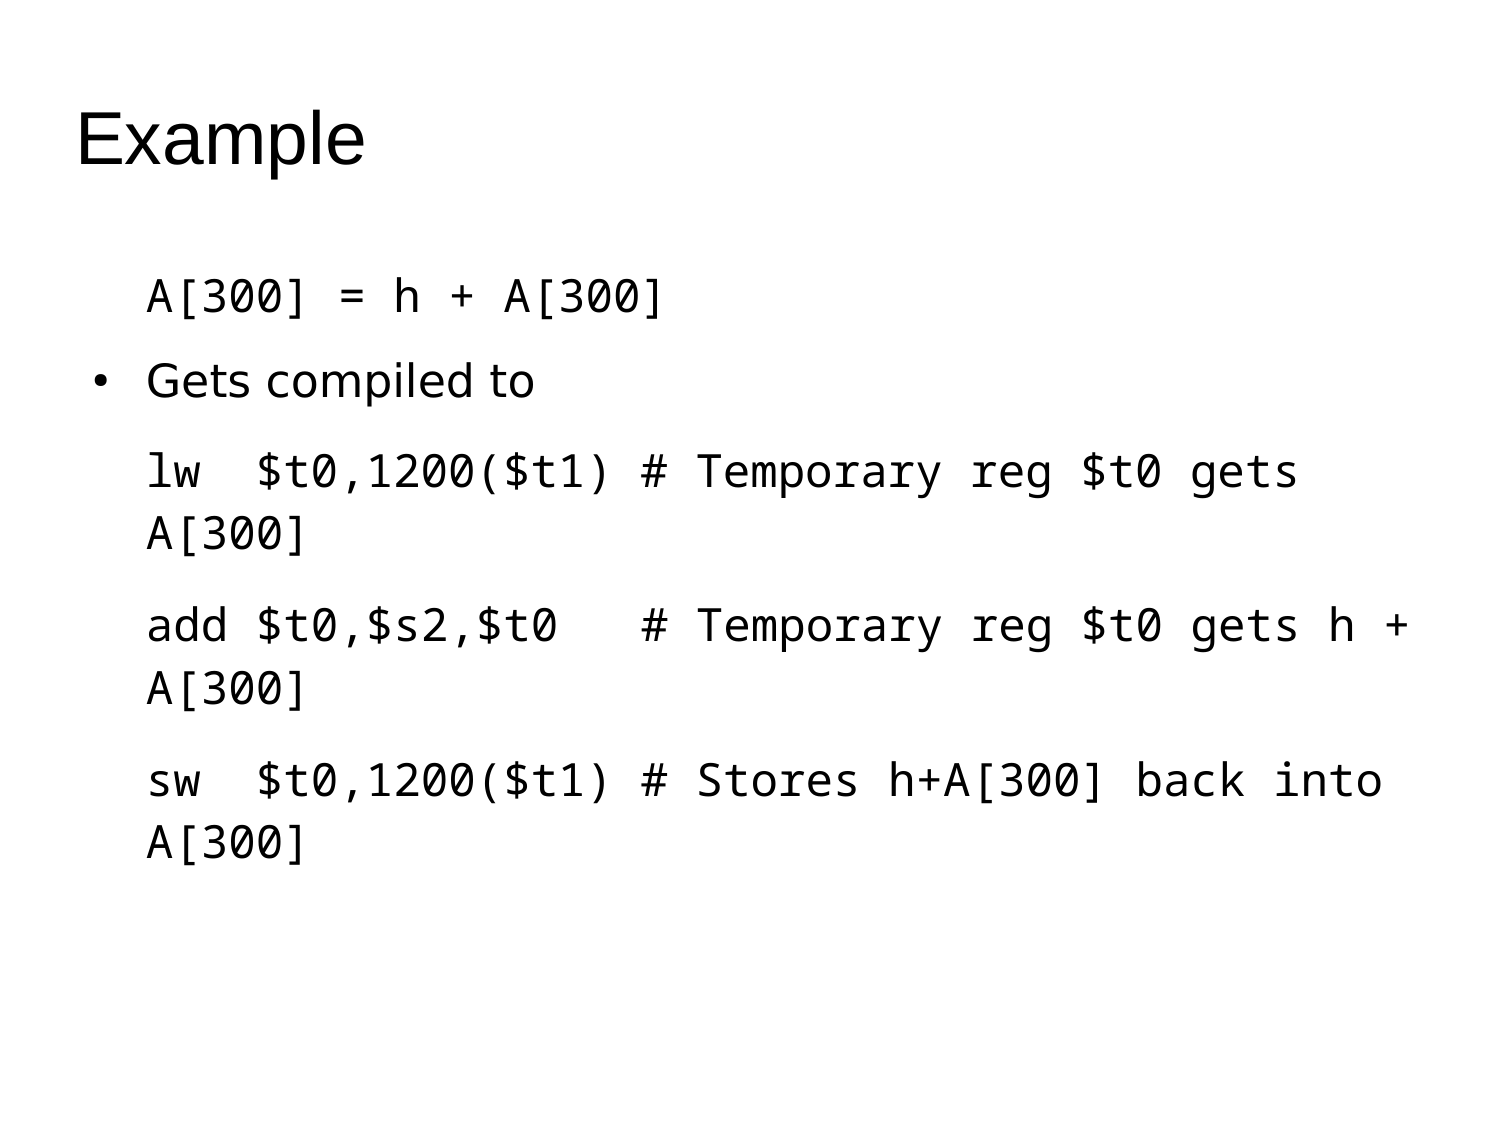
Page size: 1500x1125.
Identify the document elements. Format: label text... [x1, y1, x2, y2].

list A[300] = h + A[300] Gets compiled to lw $t0,1200($t1) # Temporary reg $t0 gets A[300] add $t0,$s2,$t0 # Temporary reg $t0 gets h + A[300] sw $t0,1200($t1) # Stores h+A[300] back into A[300] [75, 263, 1425, 916]
title Example [75, 44, 1425, 233]
